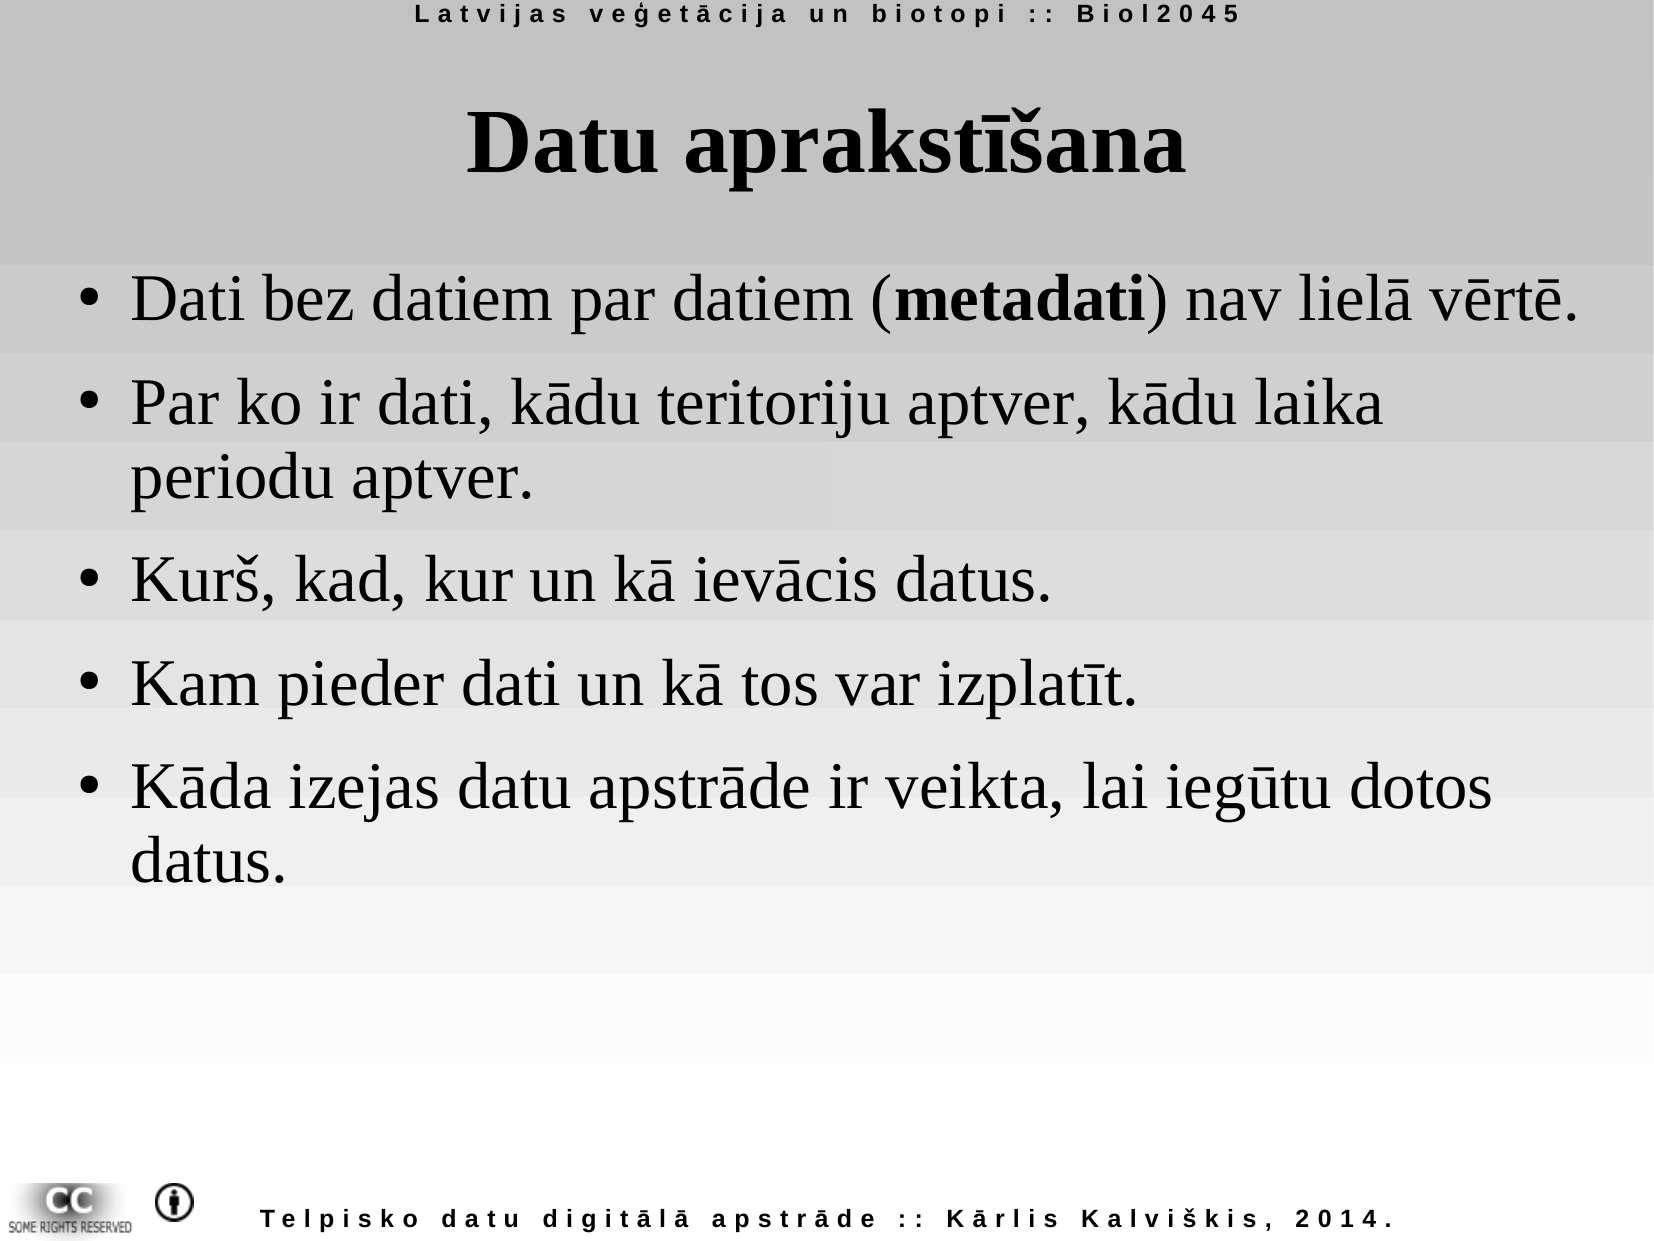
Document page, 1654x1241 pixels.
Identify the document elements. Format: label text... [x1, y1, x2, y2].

list Dati bez datiem par datiem (metadati) nav lielā vērtē. Par ko ir dati, kādu teritoriju aptver, kādu laika periodu aptver. Kurš, kad, kur un kā ievācis datus. Kam pieder dati un kā tos var izplatīt. Kāda izejas datu apstrāde ir veikta, lai iegūtu dotos datus. [59, 261, 1596, 981]
title Datu aprakstīšana [59, 37, 1596, 246]
picture [0, 0, 1654, 1241]
